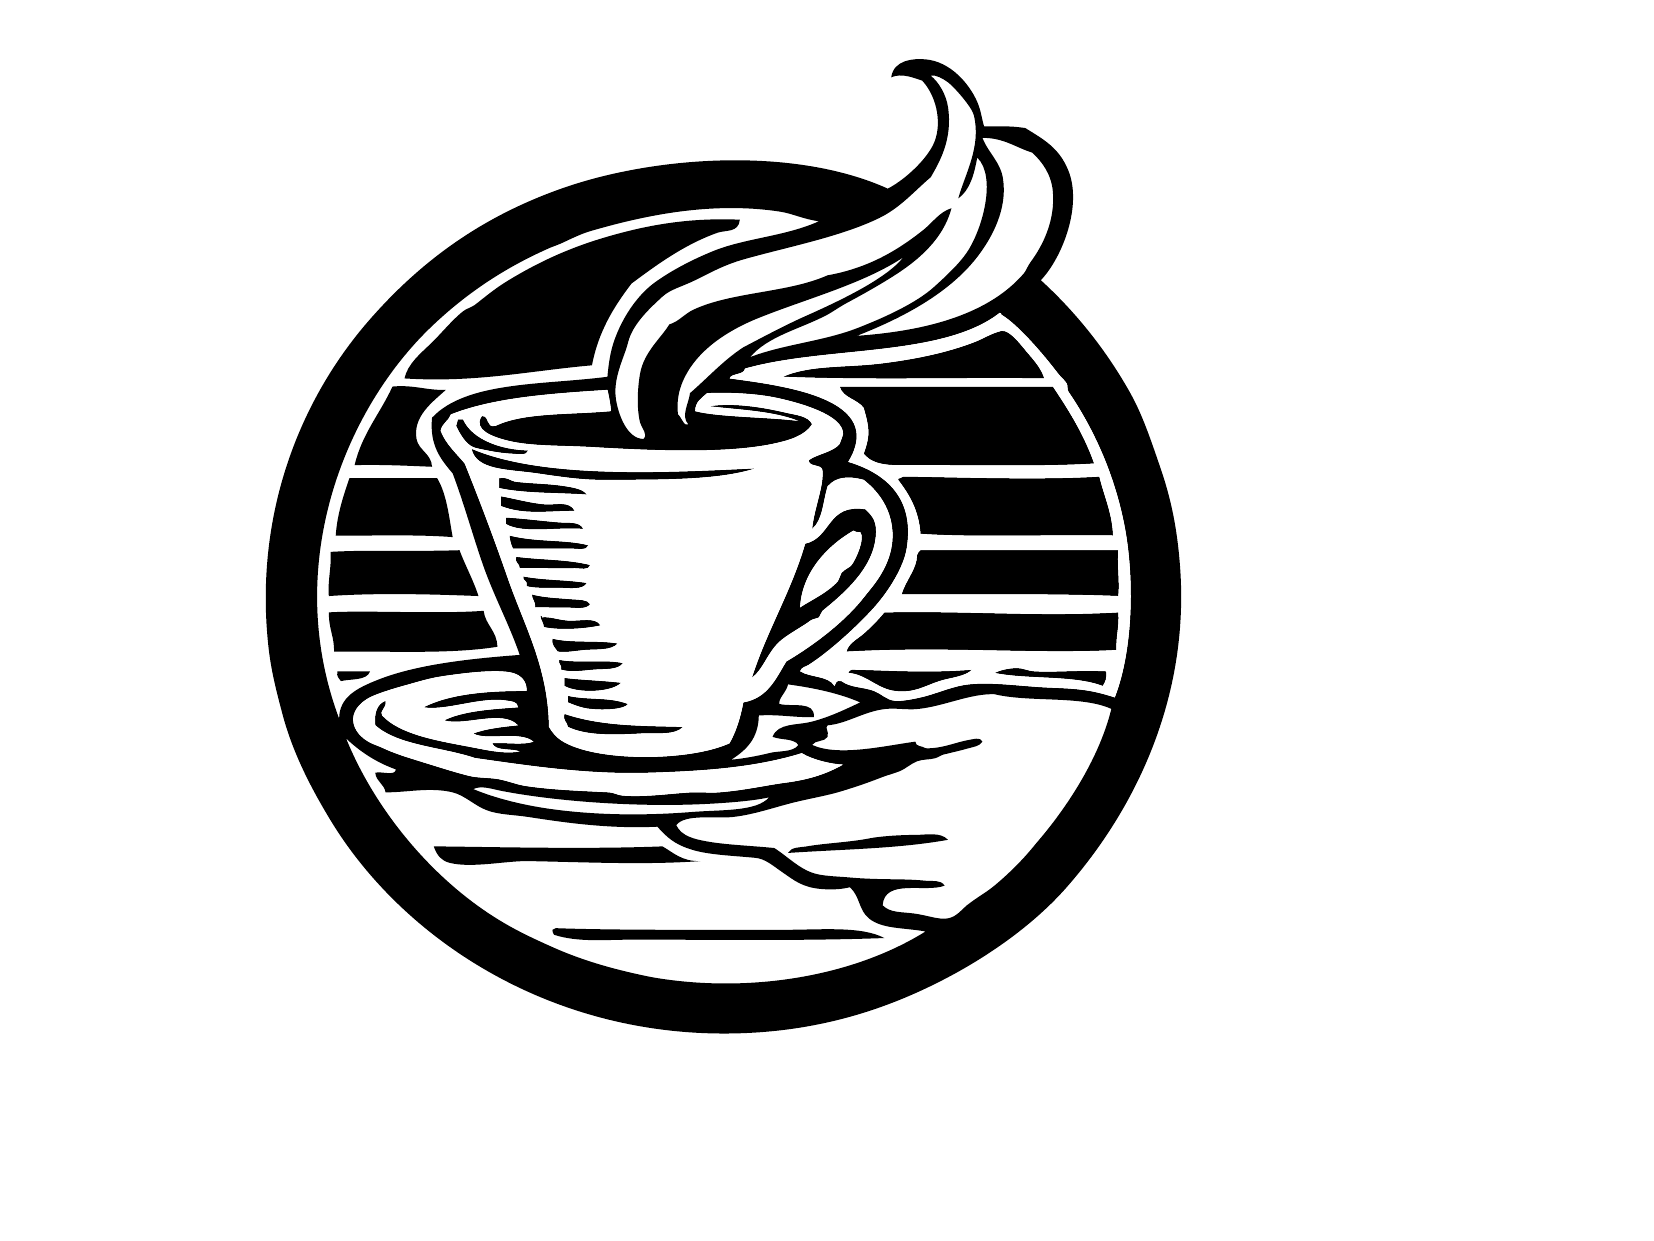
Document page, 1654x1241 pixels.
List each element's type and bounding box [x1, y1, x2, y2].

picture [265, 59, 1182, 1034]
